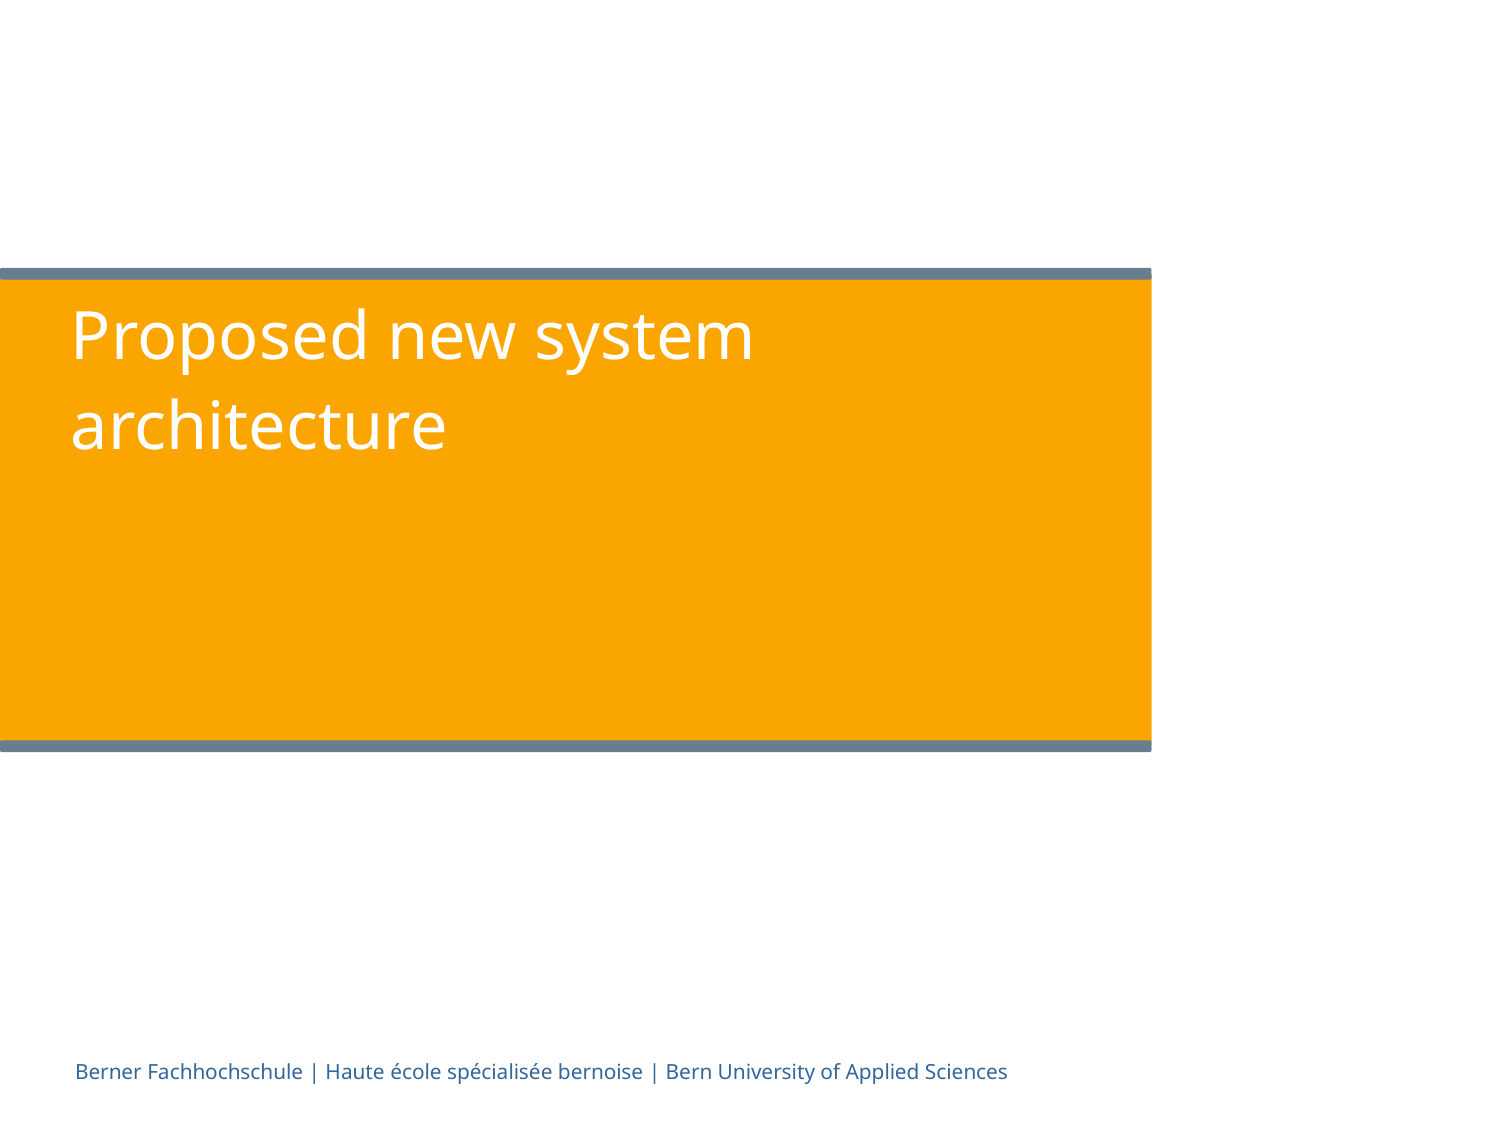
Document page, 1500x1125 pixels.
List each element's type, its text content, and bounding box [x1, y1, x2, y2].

title Proposed new system architecture [70, 276, 1152, 482]
